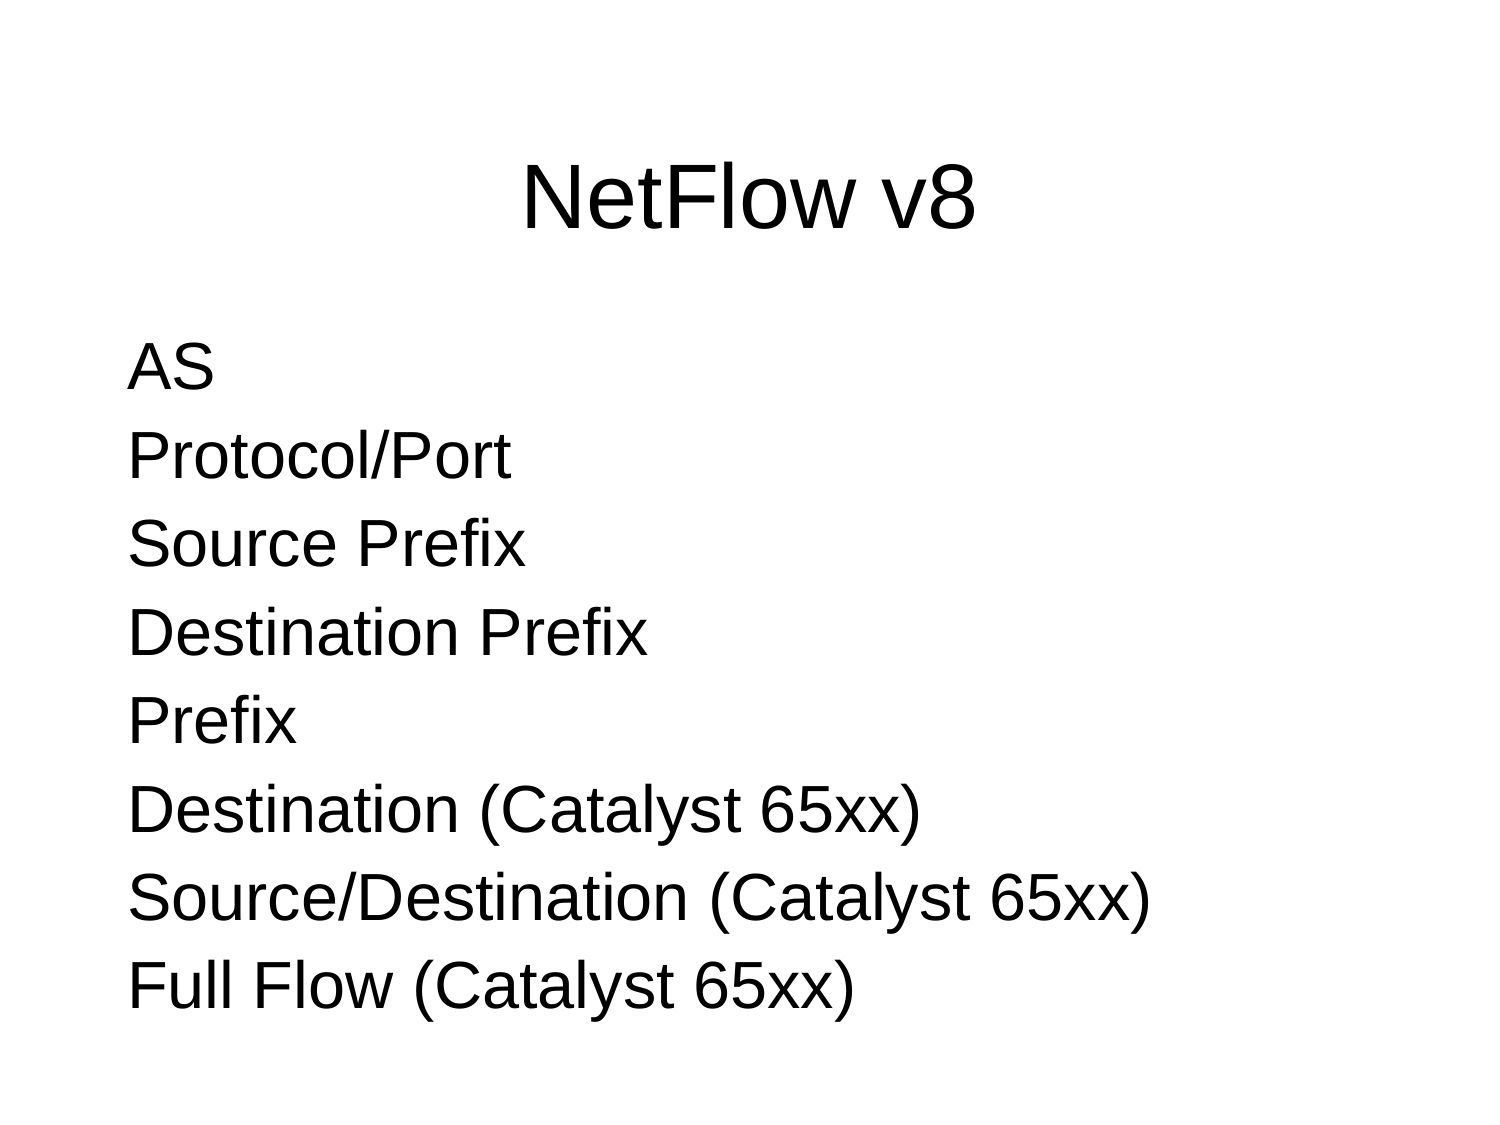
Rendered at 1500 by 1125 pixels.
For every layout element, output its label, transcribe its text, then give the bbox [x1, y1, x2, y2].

title NetFlow v8 [112, 99, 1388, 288]
list AS Protocol/Port Source Prefix Destination Prefix Prefix Destination (Catalyst 65xx) Source/Destination (Catalyst 65xx) Full Flow (Catalyst 65xx) [112, 324, 1388, 1051]
